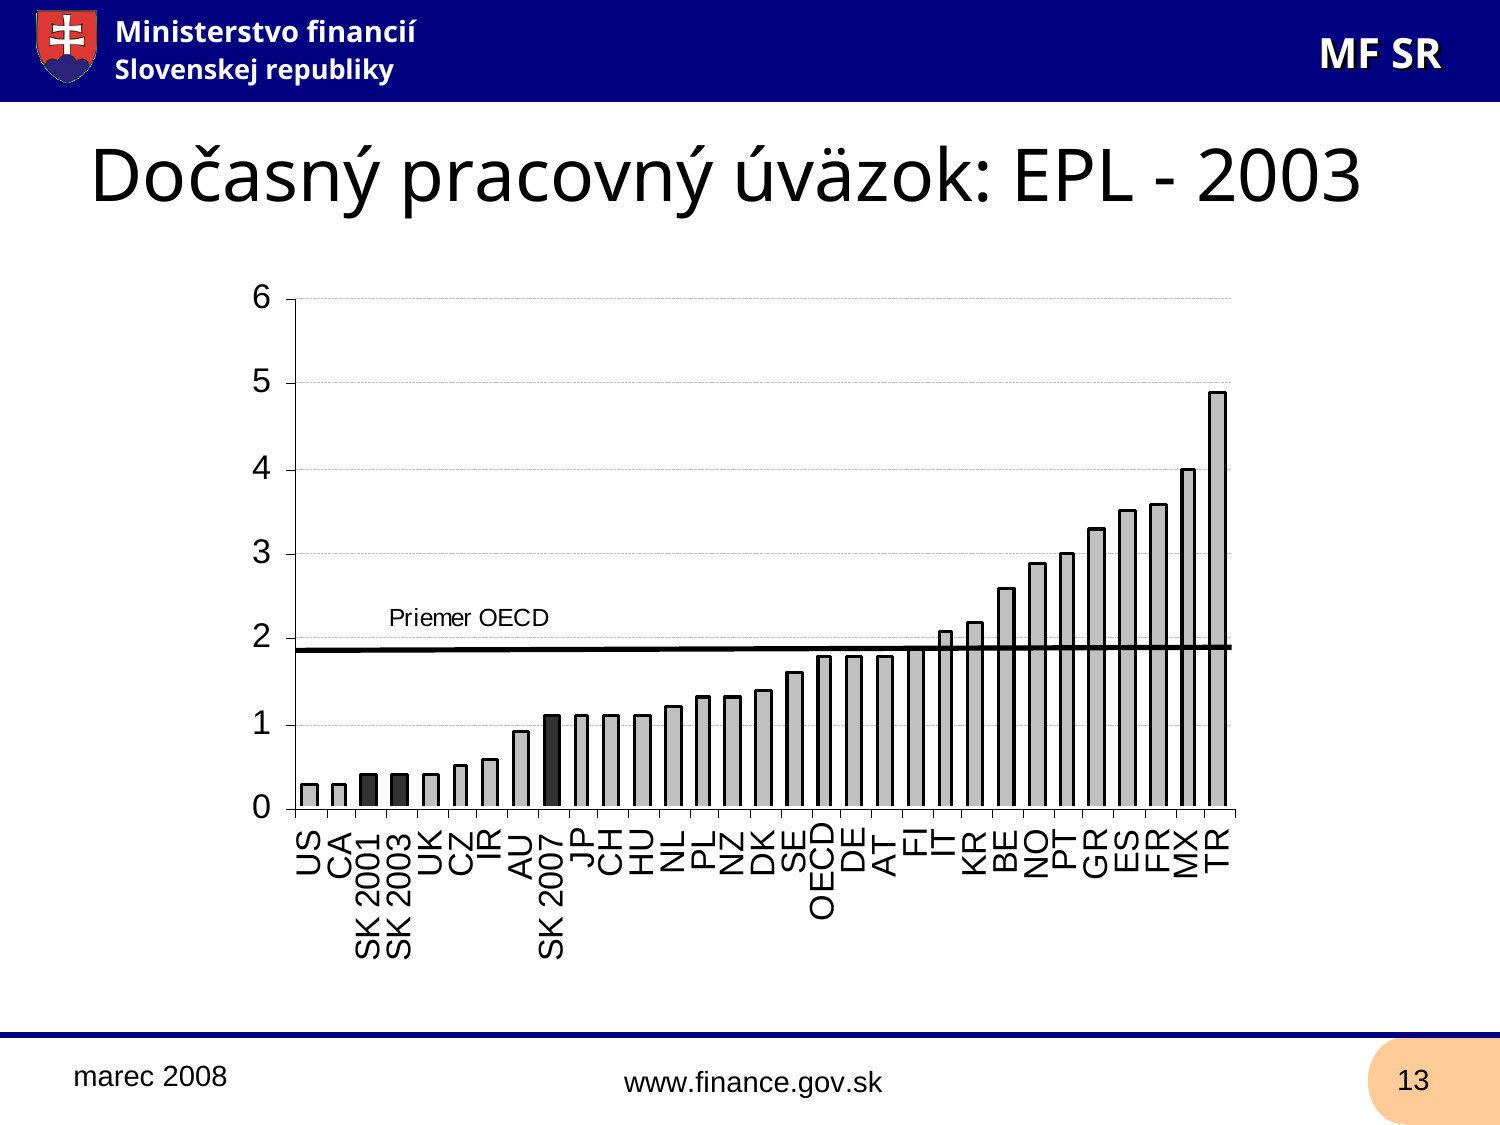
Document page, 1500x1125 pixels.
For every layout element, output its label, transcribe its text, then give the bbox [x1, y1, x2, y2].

title Dočasný pracovný úväzok: EPL - 2003 [75, 77, 1426, 269]
picture [230, 217, 1282, 1012]
